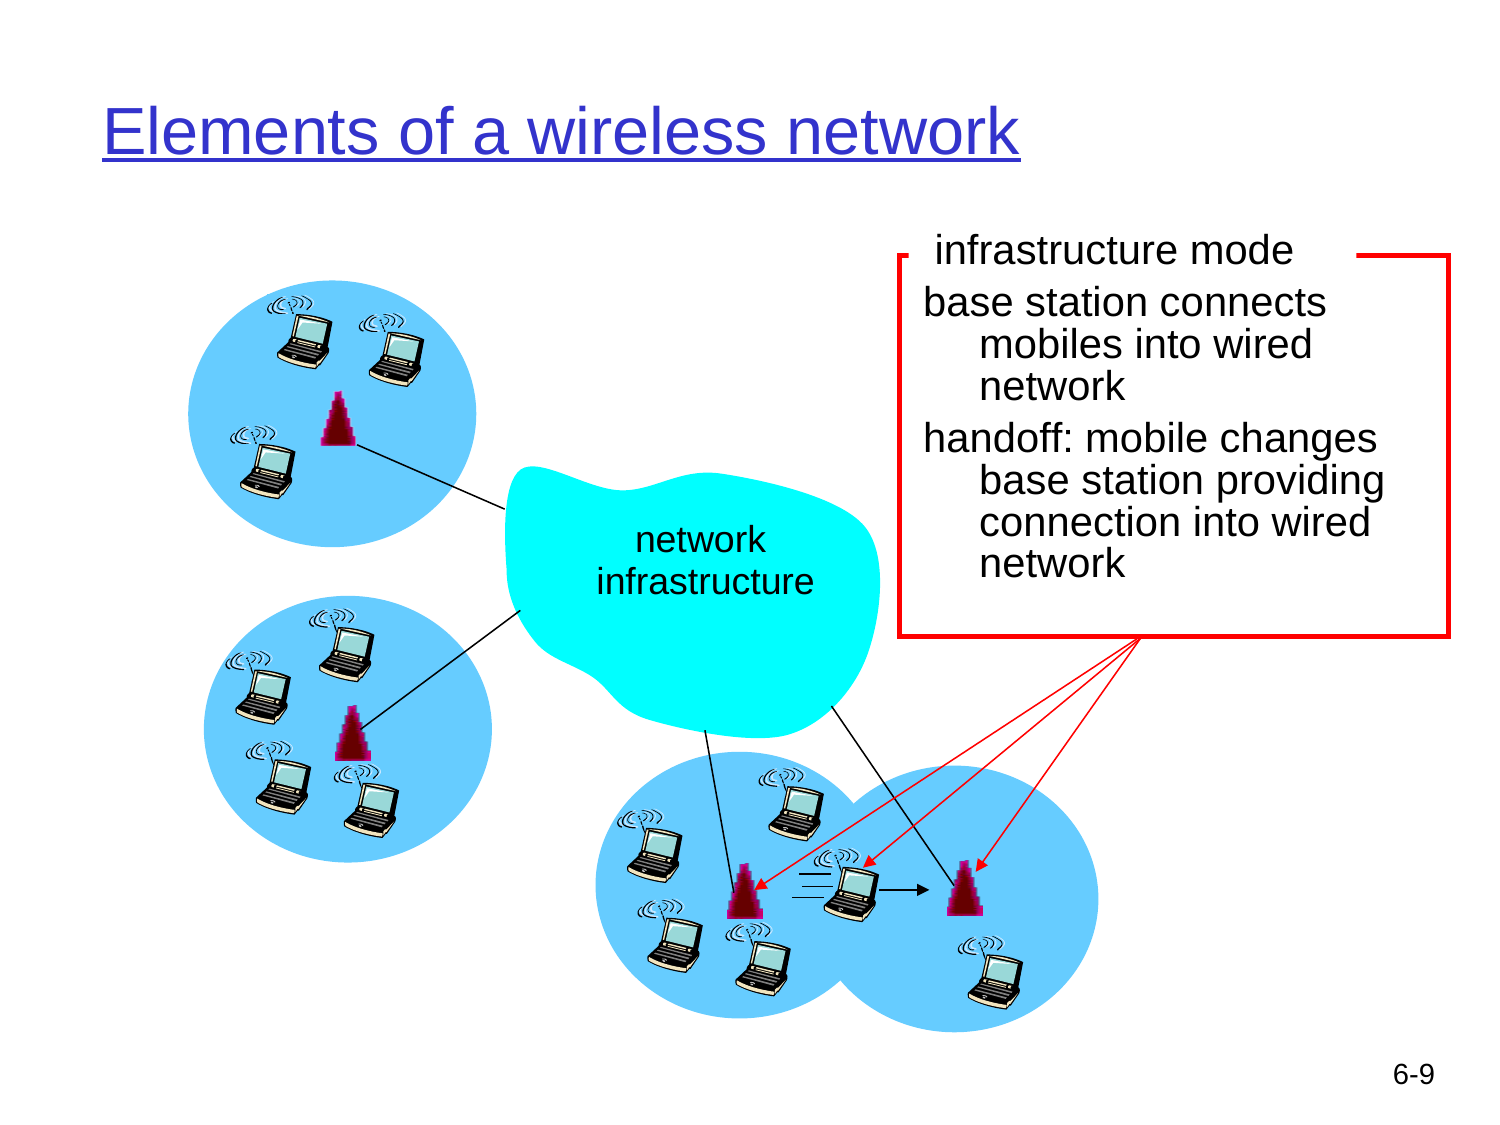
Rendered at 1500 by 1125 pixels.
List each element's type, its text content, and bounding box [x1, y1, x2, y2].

text_box [188, 280, 477, 548]
picture [727, 863, 763, 920]
text_box [896, 765, 982, 824]
picture [637, 897, 703, 973]
picture [725, 921, 791, 997]
title Elements of a wireless network [87, 37, 1363, 225]
picture [308, 607, 375, 683]
text_box [885, 766, 940, 796]
text_box [711, 751, 892, 882]
text_box [823, 800, 911, 855]
picture [358, 311, 425, 387]
text_box [915, 768, 1033, 872]
picture [225, 649, 291, 725]
picture [266, 294, 333, 370]
text_box [203, 595, 492, 863]
picture [229, 424, 296, 500]
picture [957, 934, 1024, 1010]
picture [335, 705, 371, 761]
text_box network infrastructure [581, 510, 830, 611]
picture [320, 390, 356, 446]
text_box infrastructure mode base station connects mobiles into wired network handoff: mobile changes base station providing connection into wired network [908, 223, 1425, 647]
picture [245, 739, 312, 815]
picture [333, 762, 400, 838]
picture [616, 808, 683, 884]
picture [813, 847, 880, 923]
picture [758, 766, 824, 842]
text_box [595, 755, 1099, 1033]
text_box [505, 466, 881, 739]
picture [947, 860, 983, 916]
